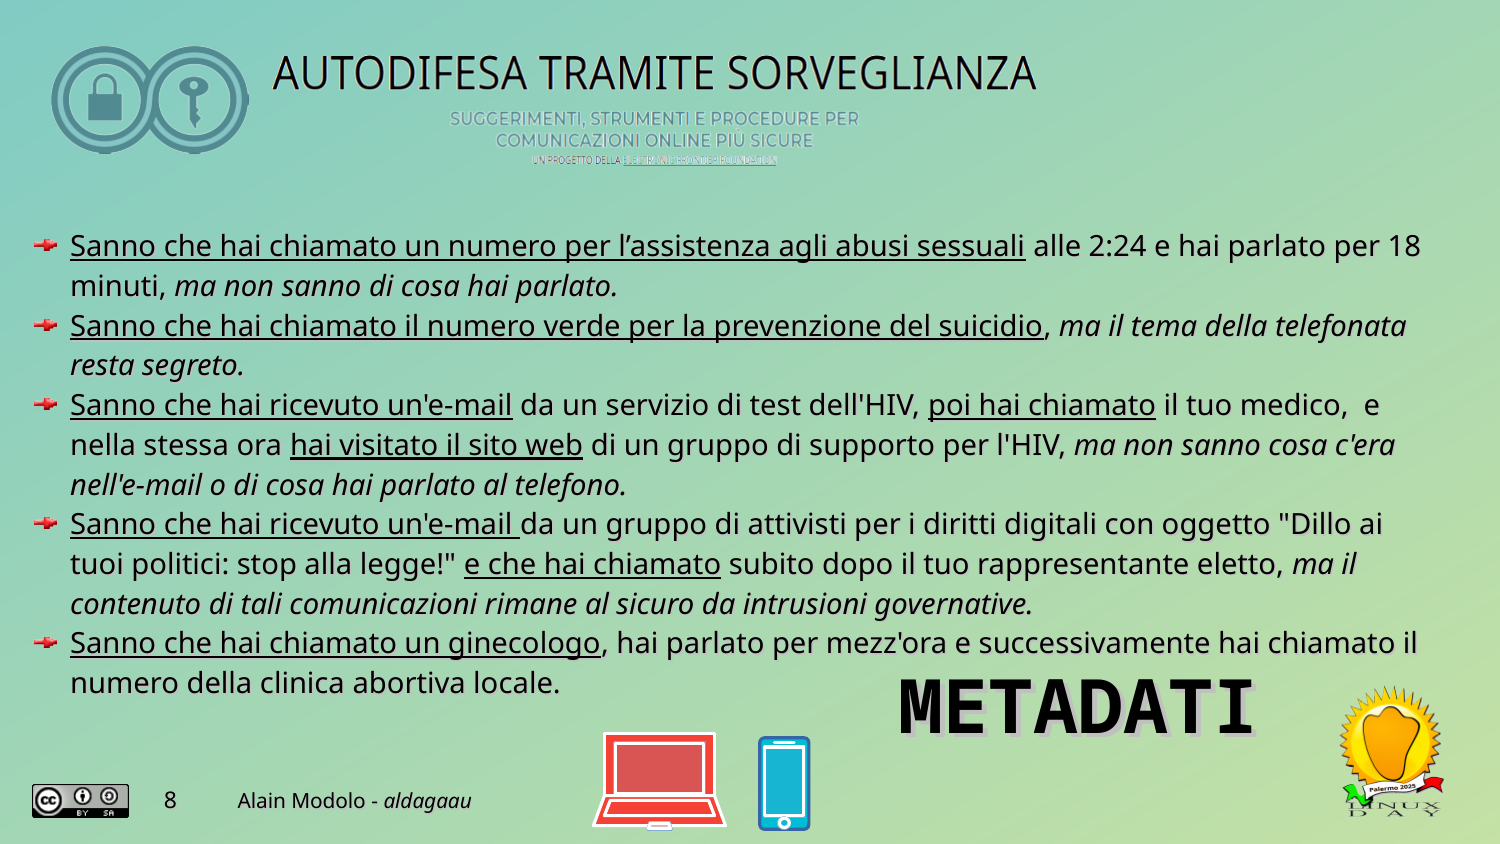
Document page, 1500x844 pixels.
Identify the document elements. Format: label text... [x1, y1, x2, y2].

text_box [593, 733, 726, 829]
text_box METADATI [884, 646, 1308, 764]
picture [32, 784, 129, 818]
text_box Sanno che hai chiamato un numero per l’assistenza agli abusi sessuali alle 2:24 e hai parlato per 18 minuti, ma non sanno di cosa hai parlato. Sanno che hai chiamato il numero verde per la prevenzione del suicidio, ma il tema della telefonata resta segreto. Sanno che hai ricevuto un'e-mail da un servizio di test dell'HIV, poi hai chiamato il tuo medico, e nella stessa ora hai visitato il sito web di un gruppo di supporto per l'HIV, ma non sanno cosa c'era nell'e-mail o di cosa hai parlato al telefono. Sanno che hai ricevuto un'e-mail da un gruppo di attivisti per i diritti digitali con oggetto "Dillo ai tuoi politici: stop alla legge!" e che hai chiamato subito dopo il tuo rappresentante eletto, ma il contenuto di tali comunicazioni rimane al sicuro da intrusioni governative. Sanno che hai chiamato un ginecologo, hai parlato per mezz'ora e successivamente hai chiamato il numero della clinica abortiva locale. [20, 217, 1456, 710]
picture [51, 46, 249, 154]
picture [272, 55, 1037, 166]
picture [1233, 670, 1500, 844]
text_box [759, 737, 809, 830]
